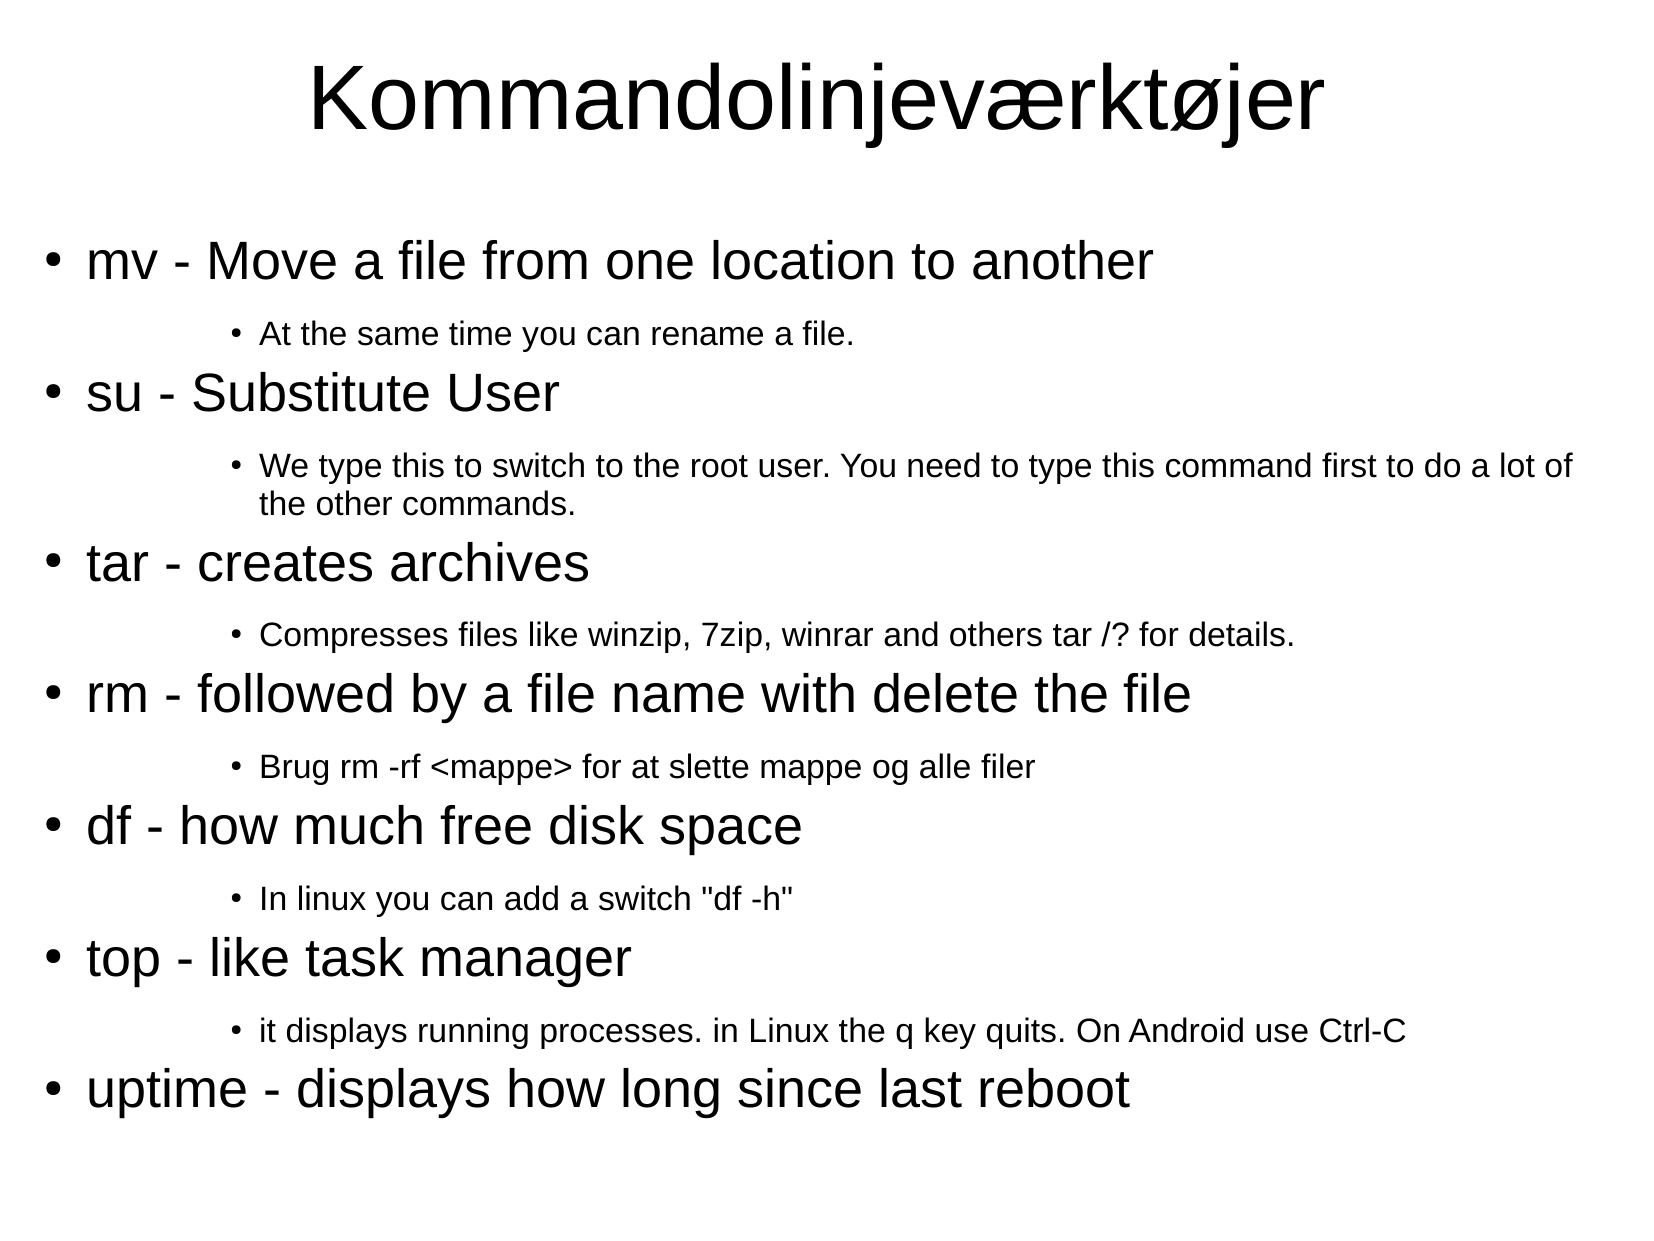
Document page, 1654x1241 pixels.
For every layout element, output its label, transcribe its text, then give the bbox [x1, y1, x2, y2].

title Kommandolinjeværktøjer [52, 0, 1584, 226]
list mv - Move a file from one location to another At the same time you can rename a file. su - Substitute User We type this to switch to the root user. You need to type this command first to do a lot of the other commands. tar - creates archives Compresses files like winzip, 7zip, winrar and others tar /? for details. rm - followed by a file name with delete the file Brug rm -rf <mappe> for at slette mappe og alle filer df - how much free disk space In linux you can add a switch "df -h" top - like task manager it displays running processes. in Linux the q key quits. On Android use Ctrl-C uptime - displays how long since last reboot [29, 230, 1625, 1123]
